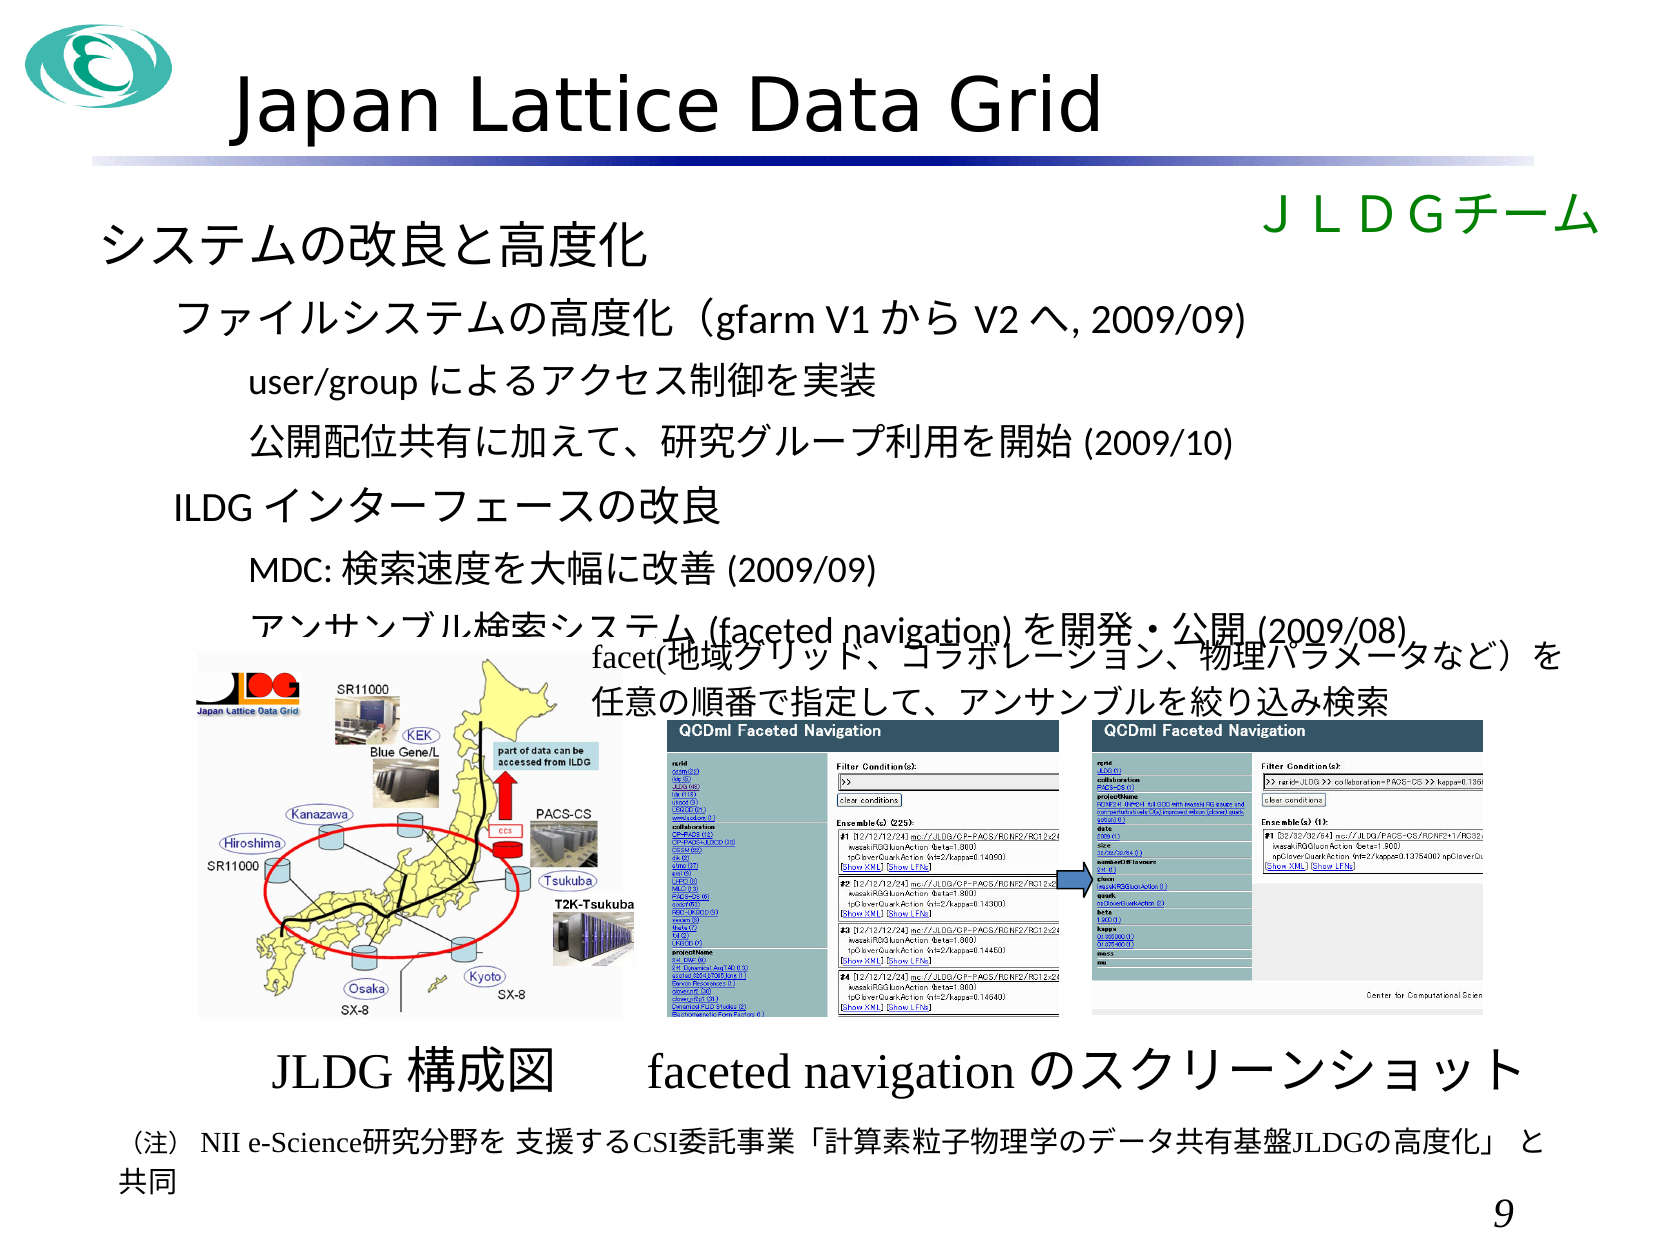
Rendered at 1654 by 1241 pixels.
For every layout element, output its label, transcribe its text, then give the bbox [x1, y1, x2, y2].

text_box システムの改良と高度化 ファイルシステムの高度化（gfarm V1 から V2 へ, 2009/09)‏ user/group によるアクセス制御を実装 公開配位共有に加えて、研究グループ利用を開始 (2009/10)‏ ILDG インターフェースの改良 MDC: 検索速度を大幅に改善 (2009/09)‏ アンサンブル検索システム (faceted navigation) を開発・公開 (2009/08)‏ [83, 202, 1479, 625]
text_box （注） NII e-Science研究分野を 支援するCSI委託事業「計算素粒子物理学のデータ共有基盤JLDGの高度化」 と共同 [104, 1113, 1587, 1209]
text_box JLDG 構成図 [256, 1027, 572, 1112]
title Japan Lattice Data Grid [233, 1, 1338, 202]
picture [92, 156, 233, 166]
text_box [1057, 861, 1093, 898]
picture [19, 16, 178, 116]
picture [667, 732, 1059, 1017]
picture [1338, 156, 1534, 166]
text_box facet(地域グリッド、コラボレーション、物理パラメータなど）を 任意の順番で指定して、アンサンブルを絞り込み検索 [576, 625, 1580, 732]
text_box ＪＬＤＧチーム [1251, 179, 1533, 230]
picture [183, 637, 656, 1034]
text_box faceted navigation のスクリーンショット [631, 1027, 1543, 1112]
picture [1092, 732, 1483, 1015]
